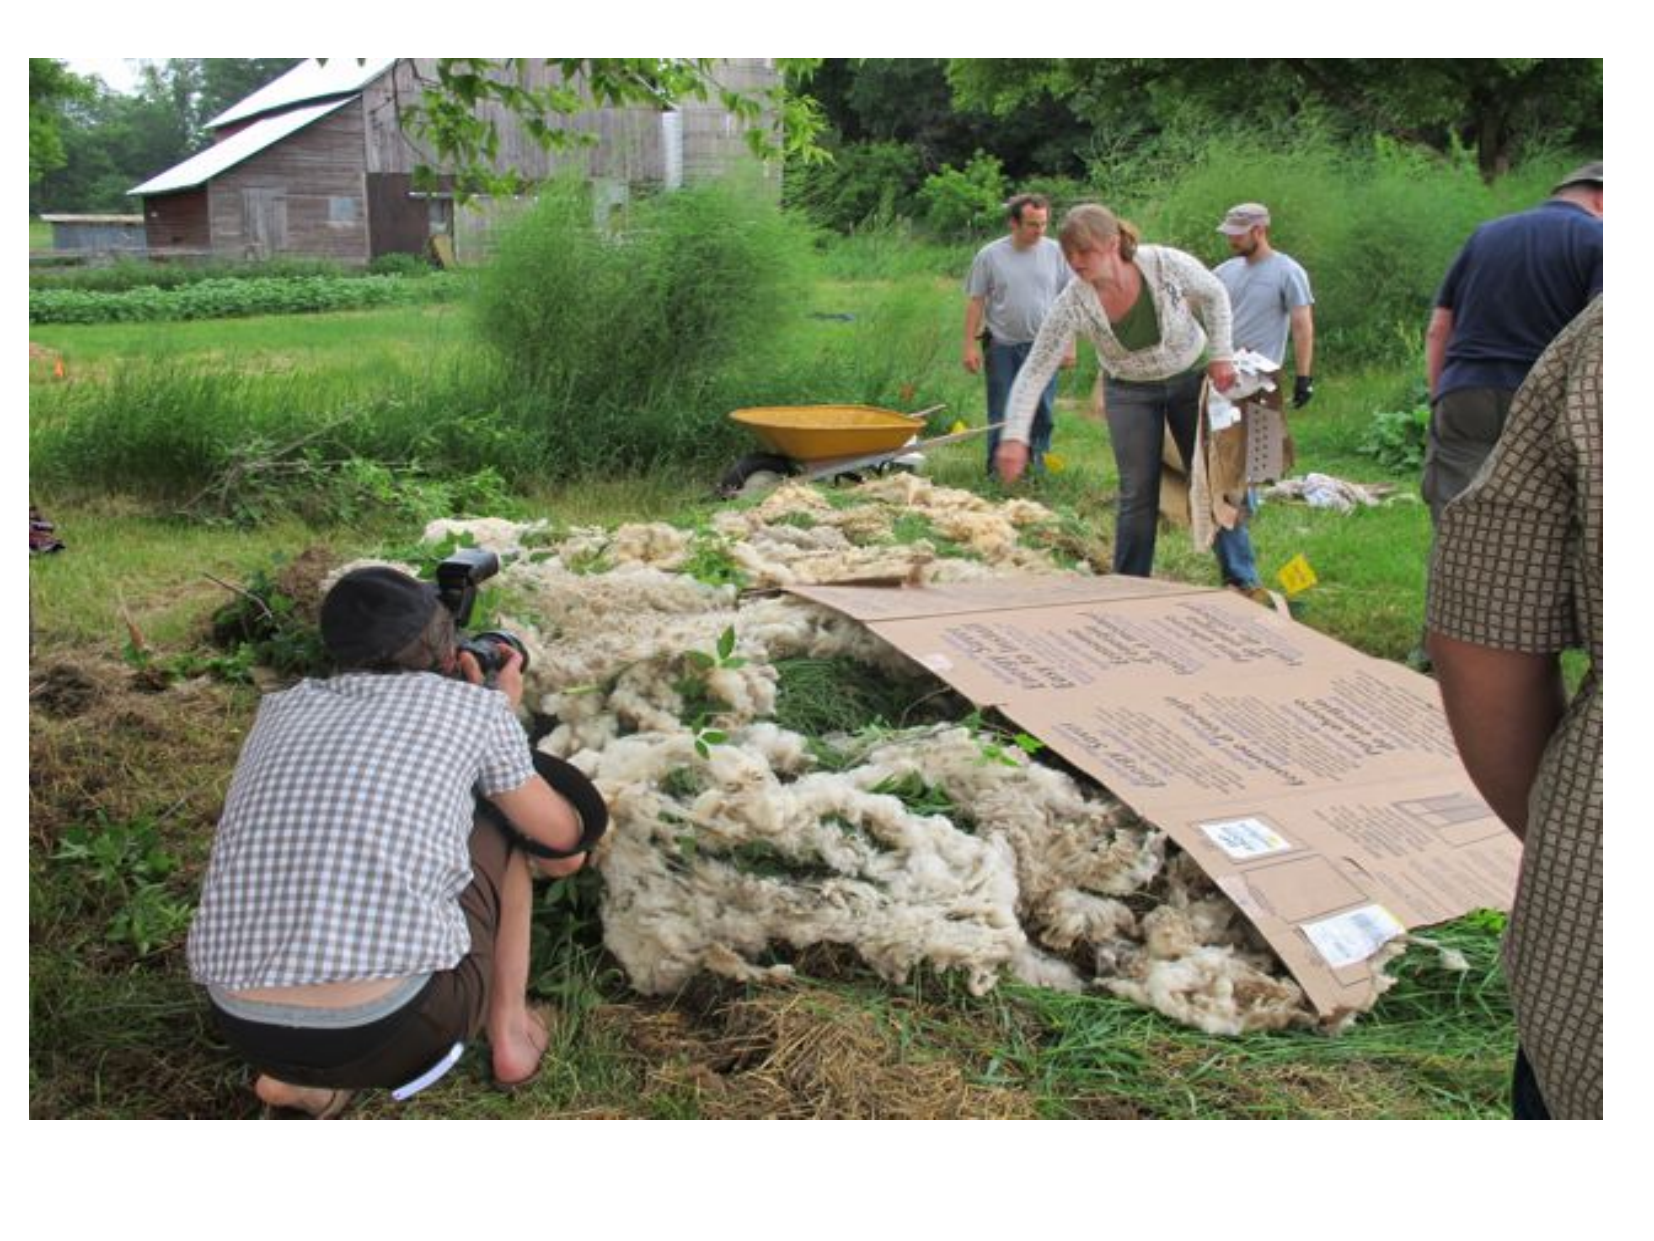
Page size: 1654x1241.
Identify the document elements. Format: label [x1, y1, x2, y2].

picture [29, 58, 1603, 1120]
